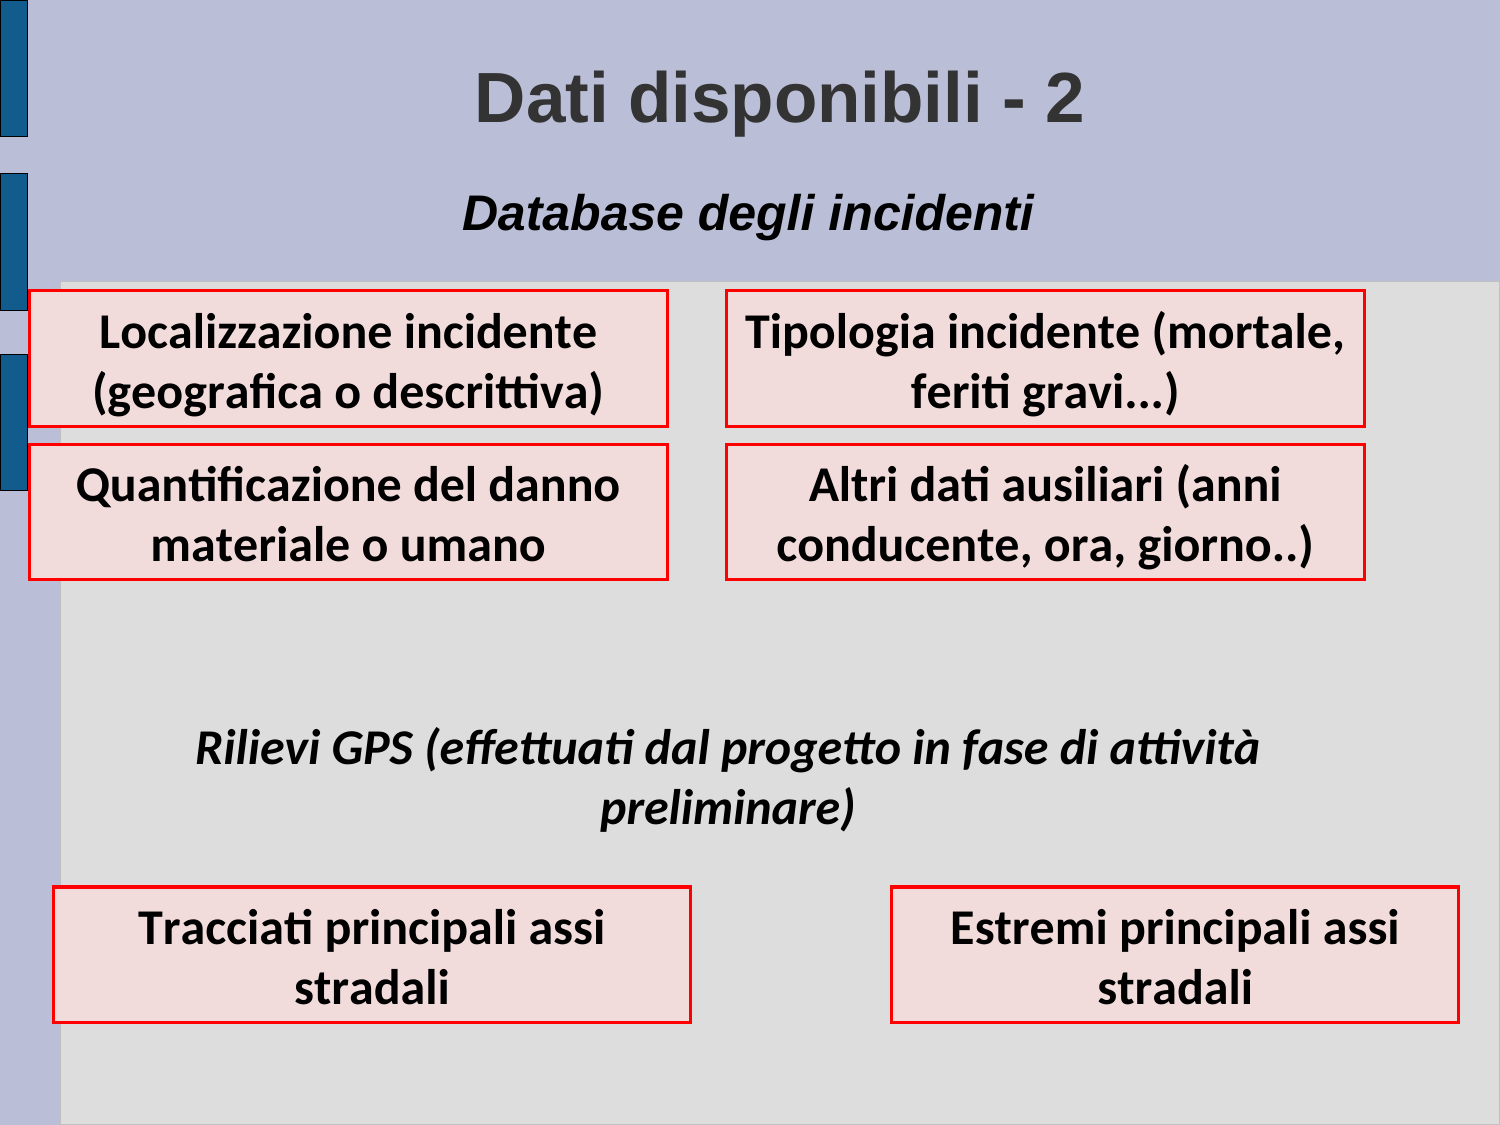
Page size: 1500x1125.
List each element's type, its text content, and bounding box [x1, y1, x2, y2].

text_box Localizzazione incidente (geografica o descrittiva) [29, 290, 668, 427]
text_box Quantificazione del danno materiale o umano [29, 444, 668, 580]
title Dati disponibili - 2 [88, 0, 1439, 188]
text_box Tracciati principali assi stradali [53, 886, 691, 1023]
text_box Rilievi GPS (effettuati dal progetto in fase di attività preliminare) [53, 680, 1404, 869]
text_box Altri dati ausiliari (anni conducente, ora, giorno..) [726, 444, 1365, 580]
list Database degli incidenti [2, 172, 1495, 303]
text_box Estremi principali assi stradali [891, 886, 1459, 1023]
text_box Tipologia incidente (mortale, feriti gravi...) [726, 290, 1365, 427]
